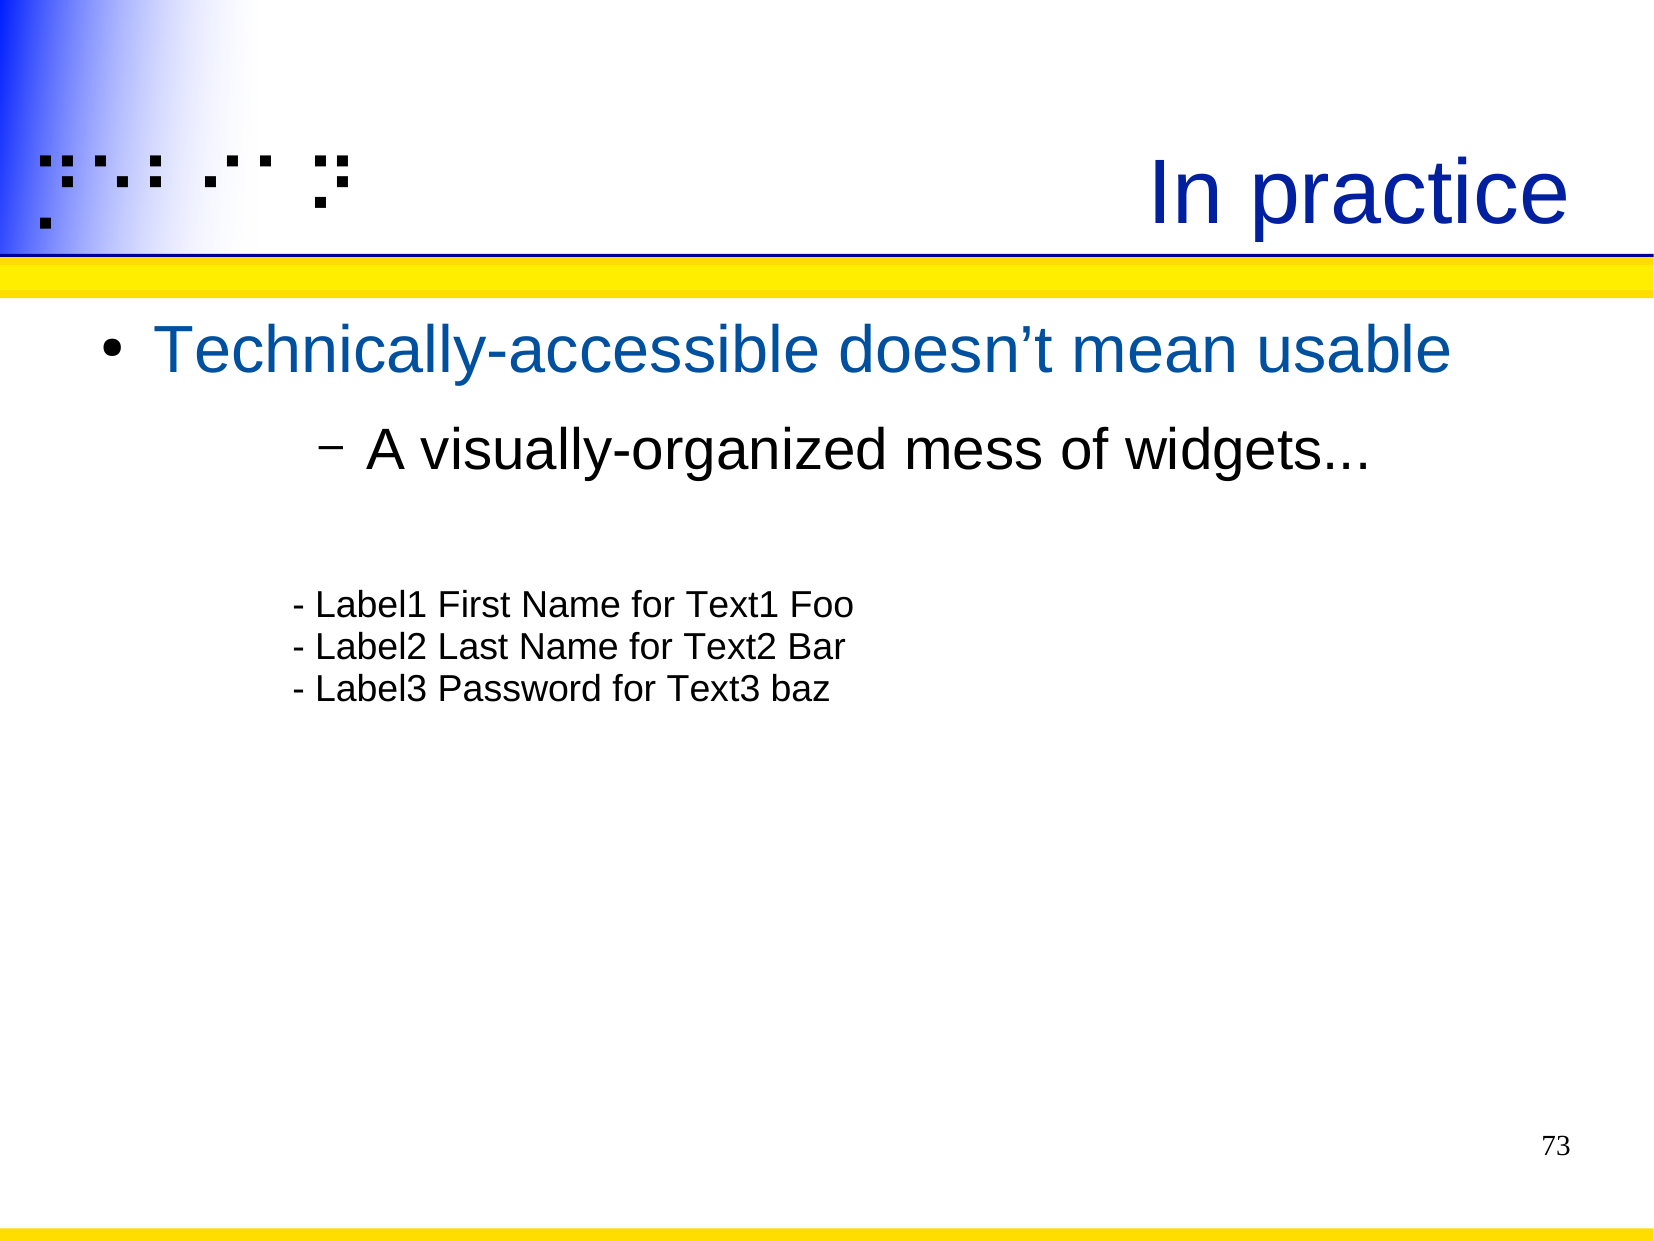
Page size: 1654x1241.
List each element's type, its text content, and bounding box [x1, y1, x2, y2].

list Technically-accessible doesn’t mean usable A visually-organized mess of widgets... [82, 312, 1571, 1241]
title In practice [372, 126, 1571, 257]
text_box - Label1 First Name for Text1 Foo - Label2 Last Name for Text2 Bar - Label3 Password for Text3 baz [277, 575, 870, 717]
